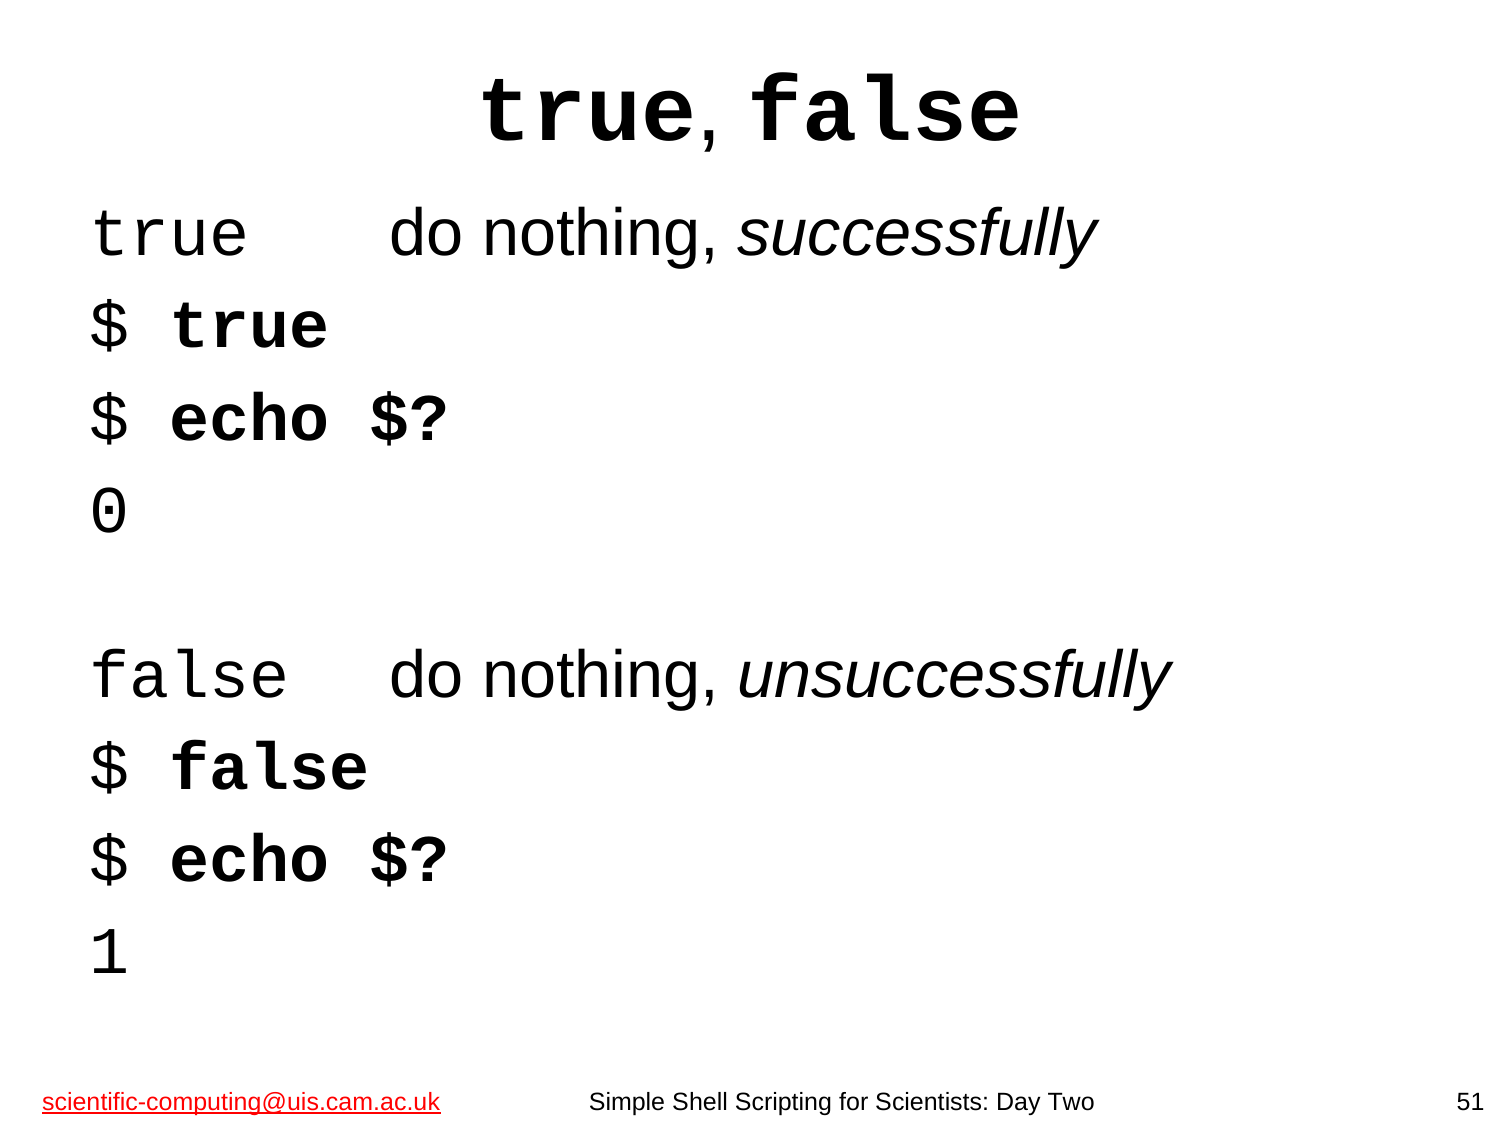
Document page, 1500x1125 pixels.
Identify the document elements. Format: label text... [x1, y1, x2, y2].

list true do nothing, successfully $ true $ echo $? 0 false do nothing, unsuccessfully $ false $ echo $? 1 [75, 187, 1426, 1038]
title true, false [50, 49, 1450, 176]
